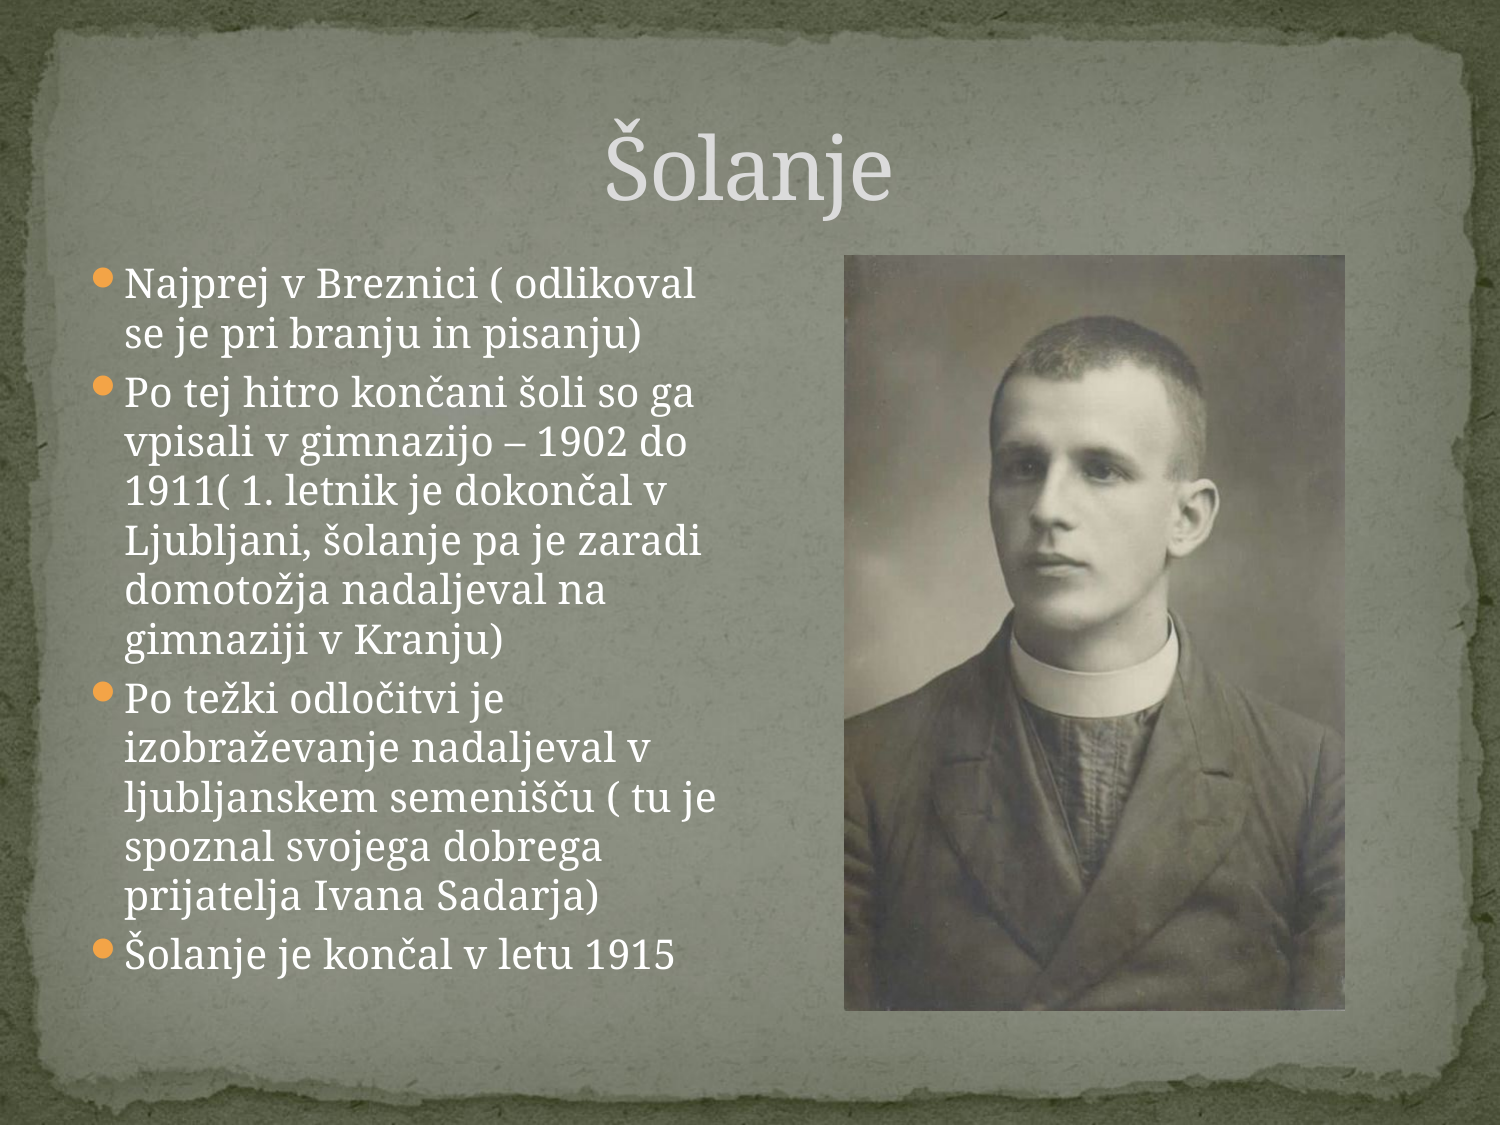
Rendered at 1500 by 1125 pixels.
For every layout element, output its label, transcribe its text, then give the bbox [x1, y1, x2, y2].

list Najprej v Breznici ( odlikoval se je pri branju in pisanju) Po tej hitro končani šoli so ga vpisali v gimnazijo – 1902 do 1911( 1. letnik je dokončal v Ljubljani, šolanje pa je zaradi domotožja nadaljeval na gimnaziji v Kranju) Po težki odločitvi je izobraževanje nadaljeval v ljubljanskem semenišču ( tu je spoznal svojega dobrega prijatelja Ivana Sadarja) Šolanje je končal v letu 1915 [75, 249, 741, 1000]
picture [0, 0, 1500, 1125]
title Šolanje [75, 24, 1425, 225]
